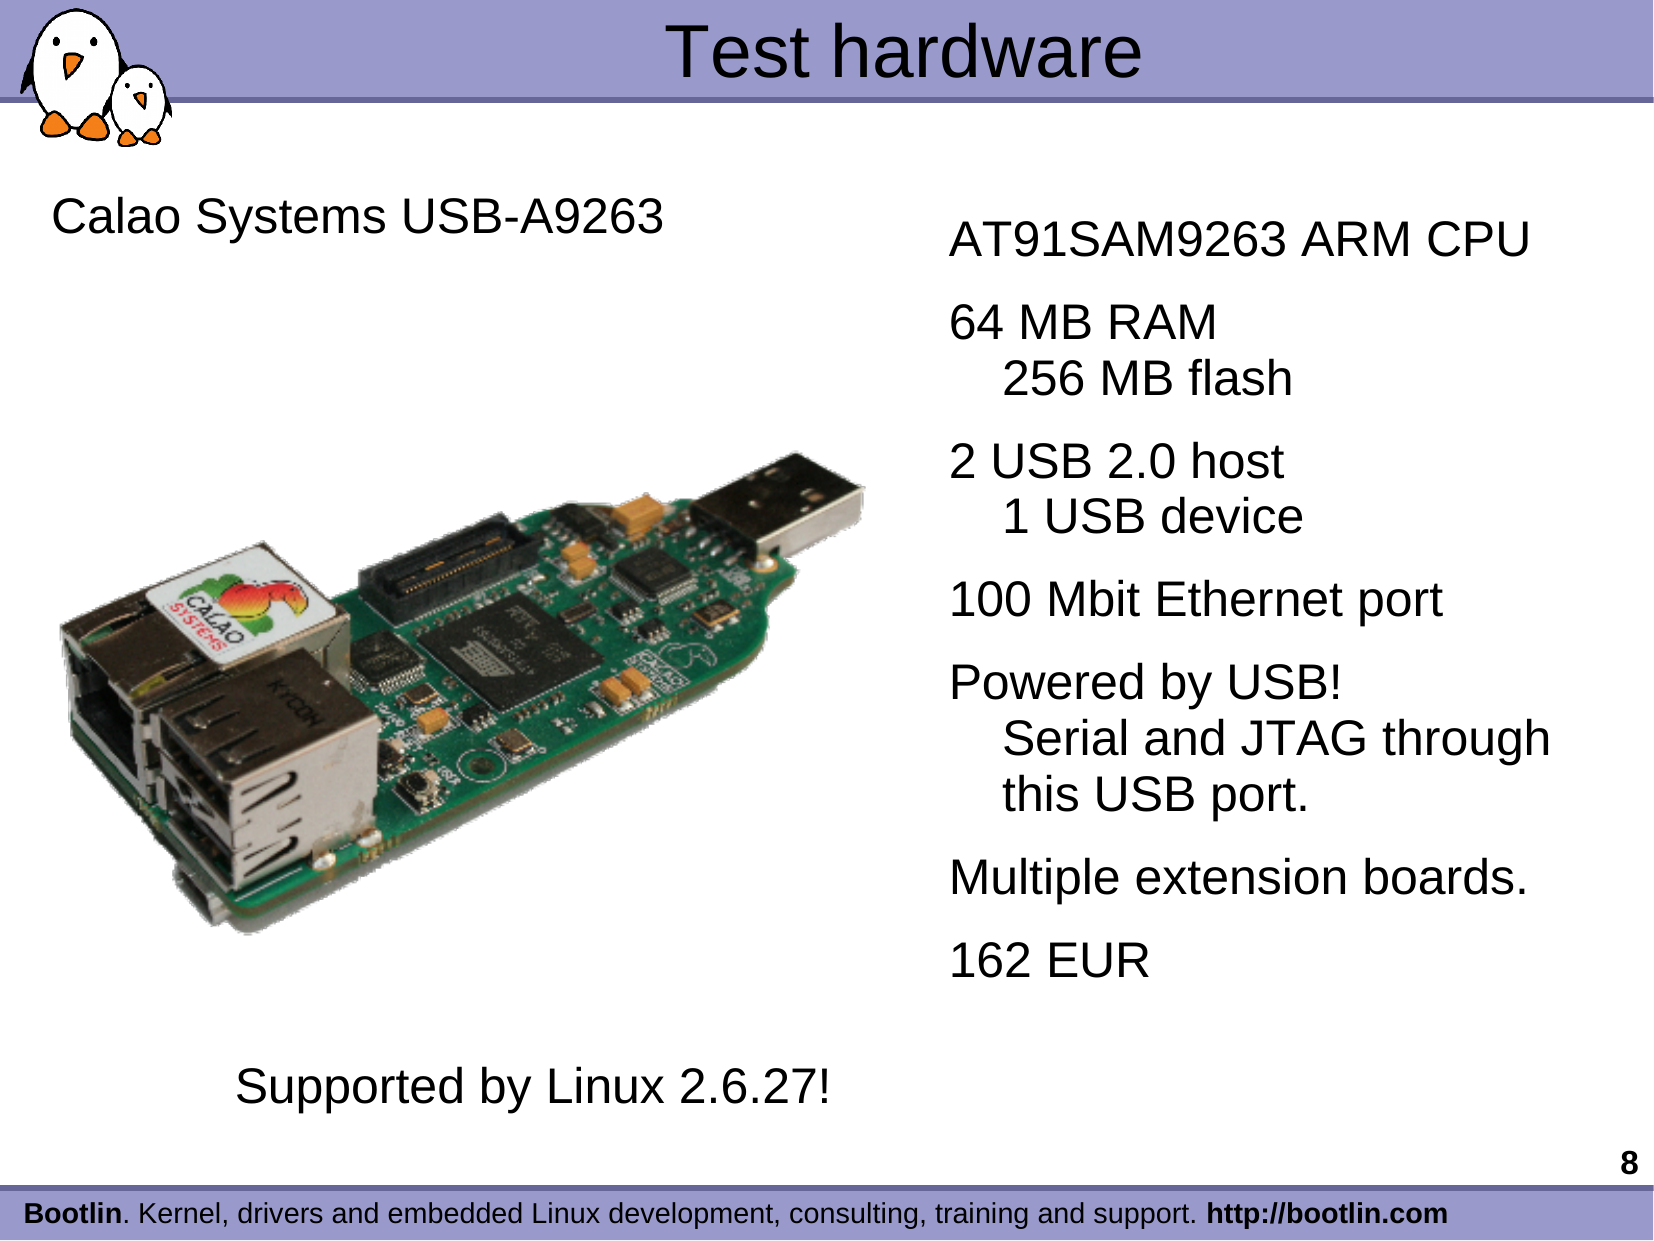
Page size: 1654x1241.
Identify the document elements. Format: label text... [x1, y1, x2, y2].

title Test hardware [178, 5, 1631, 97]
picture [20, 8, 172, 147]
picture [42, 437, 876, 951]
text_box Supported by Linux 2.6.27! [234, 1058, 833, 1121]
text_box Calao Systems USB-A9263 [50, 188, 665, 251]
list AT91SAM9263 ARM CPU 64 MB RAM 256 MB flash 2 USB 2.0 host 1 USB device 100 Mbit Ethernet port Powered by USB! Serial and JTAG through this USB port. Multiple extension boards. 162 EUR [931, 211, 1623, 1061]
